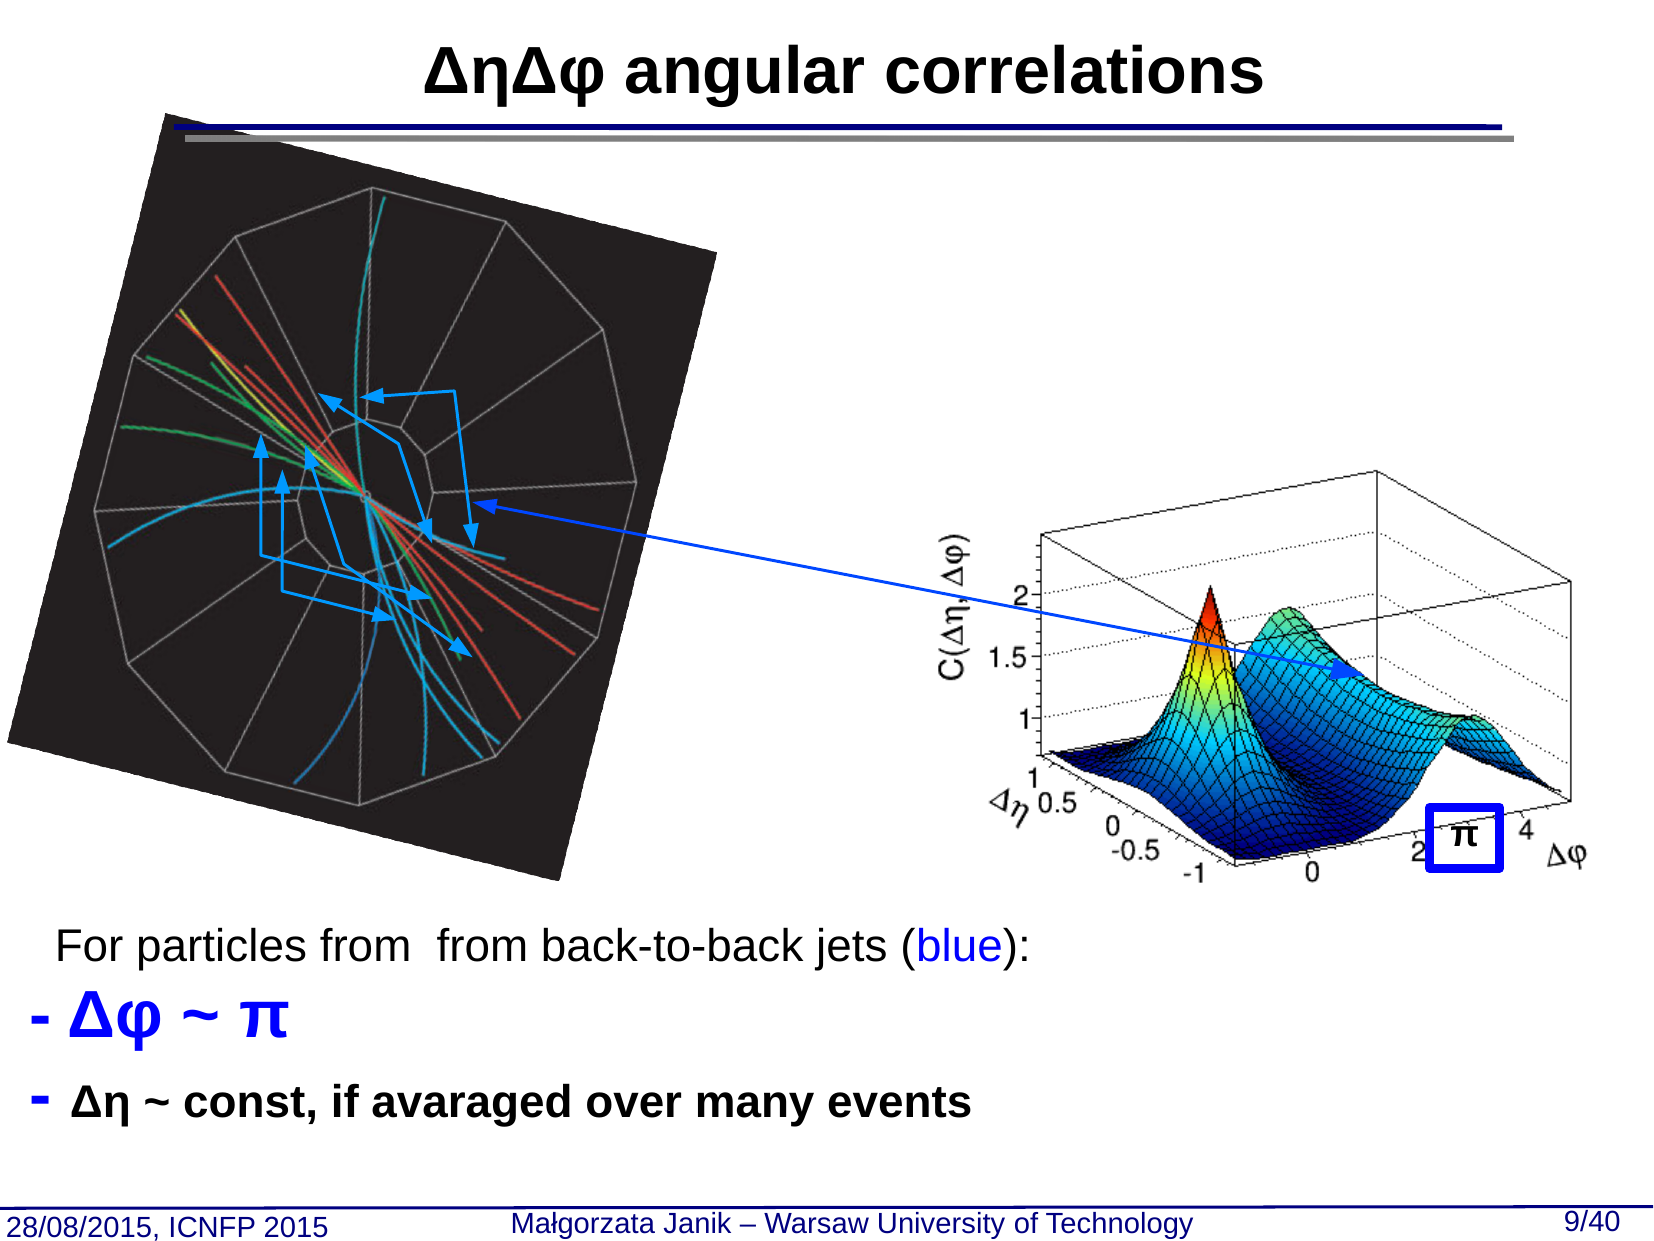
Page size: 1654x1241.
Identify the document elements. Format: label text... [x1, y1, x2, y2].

picture [894, 443, 1612, 787]
picture [6, 113, 717, 881]
subtitle For particles from from back-to-back jets (blue): - Δφ ~ π - Δη ~ const, if avaraged over many events [29, 787, 1624, 1241]
title ΔηΔφ angular correlations [0, 0, 1653, 169]
text_box π [1435, 805, 1495, 863]
